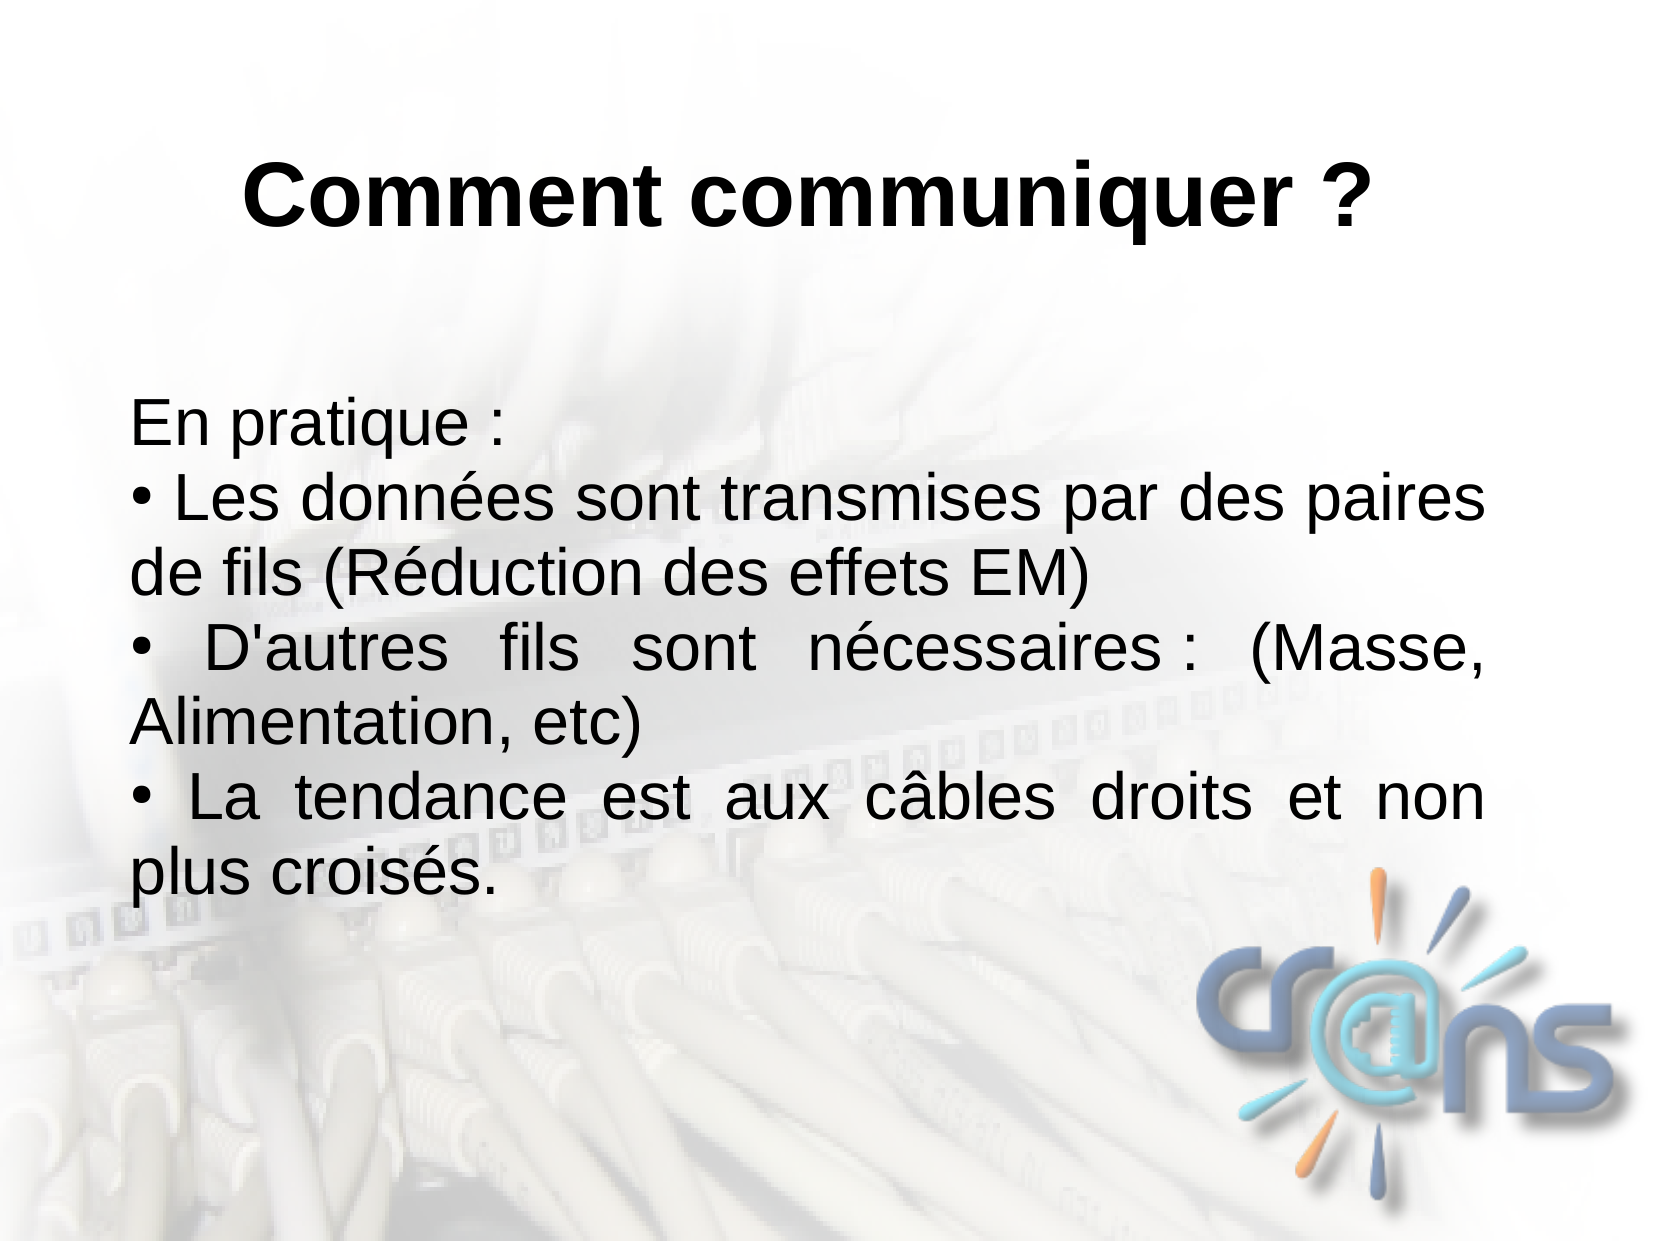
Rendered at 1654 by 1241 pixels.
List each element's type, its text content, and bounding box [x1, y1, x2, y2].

title Comment communiquer ? [82, 90, 1536, 298]
subtitle En pratique : Les données sont transmises par des paires de fils (Réduction des effets EM) D'autres fils sont nécessaires : (Masse, Alimentation, etc) La tendance est aux câbles droits et non plus croisés. [129, 324, 1489, 1045]
picture [0, 0, 1654, 1241]
